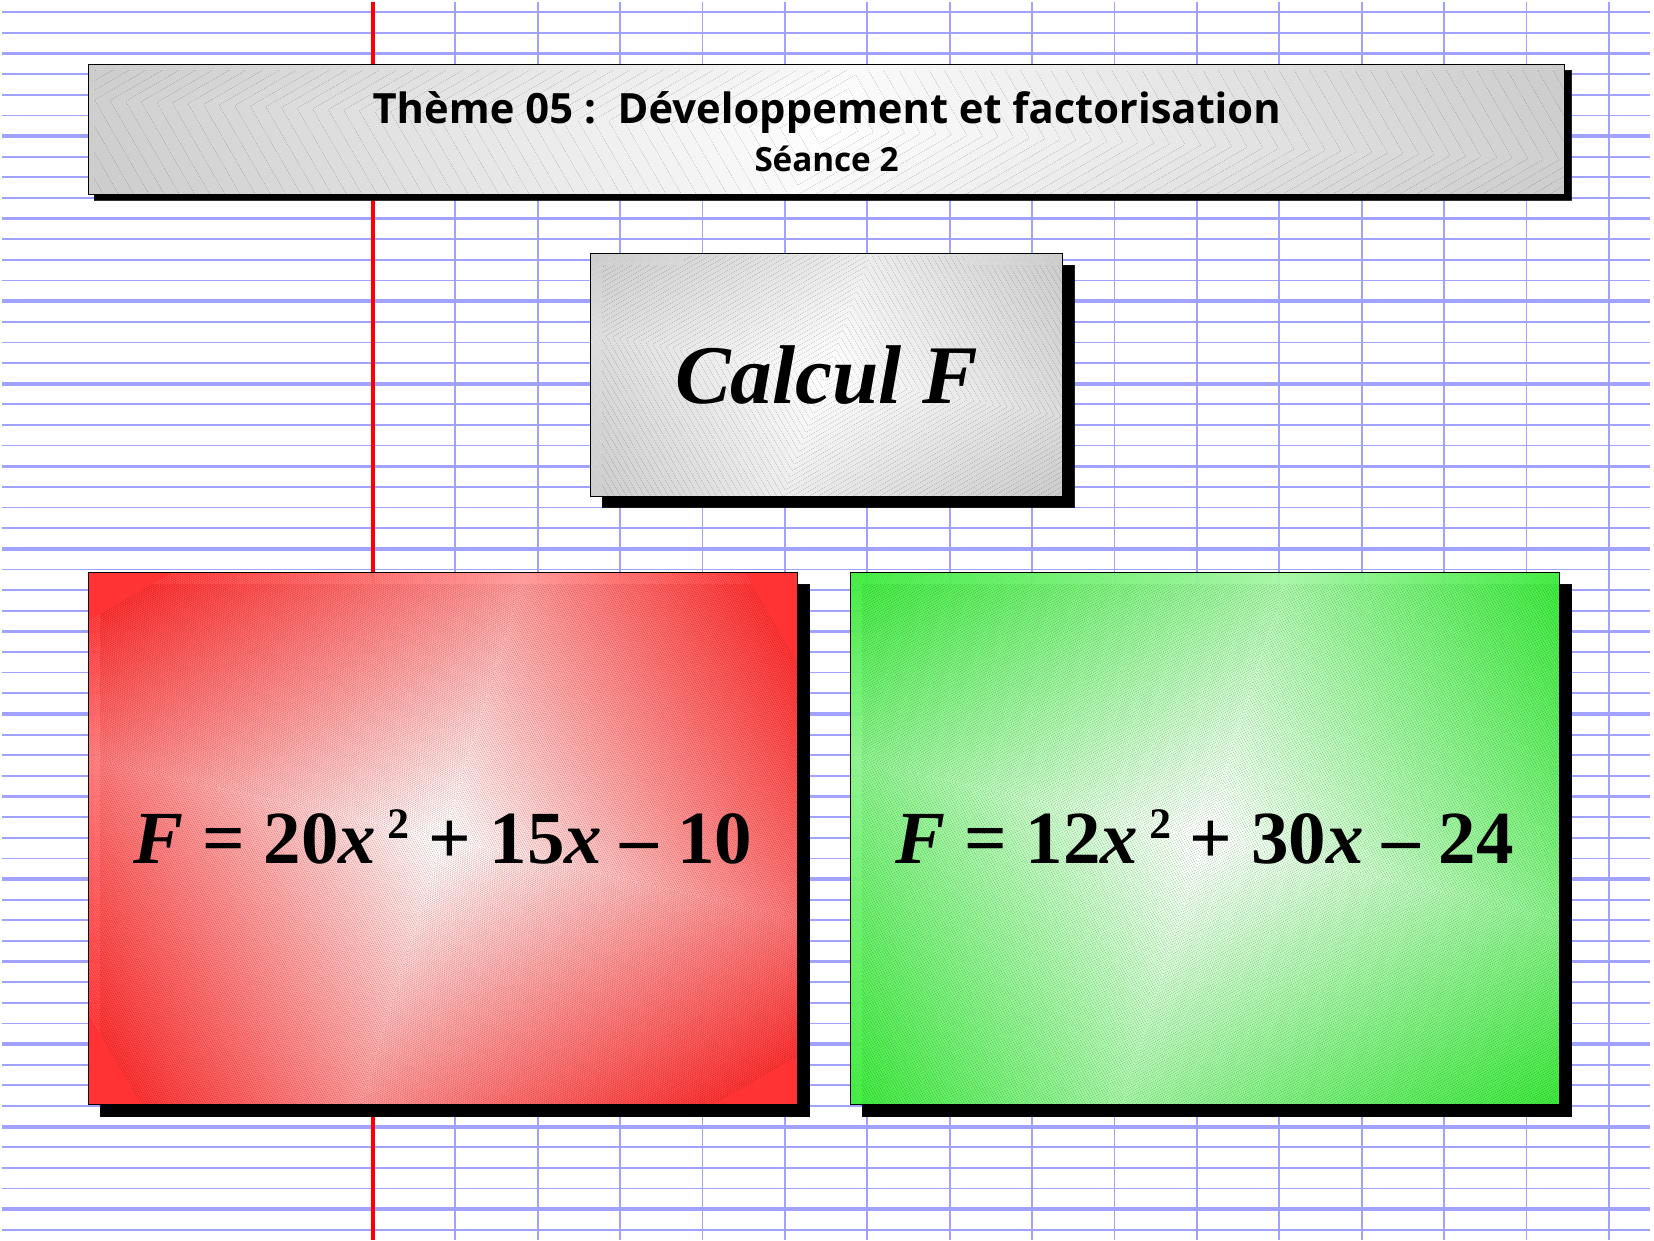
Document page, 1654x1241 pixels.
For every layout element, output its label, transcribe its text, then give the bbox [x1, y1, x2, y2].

picture [0, 0, 1654, 1241]
text_box Calcul F [590, 253, 1063, 497]
text_box F = 12x 2 + 30x – 24 [850, 572, 1560, 1105]
text_box Thème 05 : Développement et factorisation Séance 2 [88, 64, 1565, 195]
text_box F = 20x 2 + 15x – 10 [88, 572, 798, 1105]
